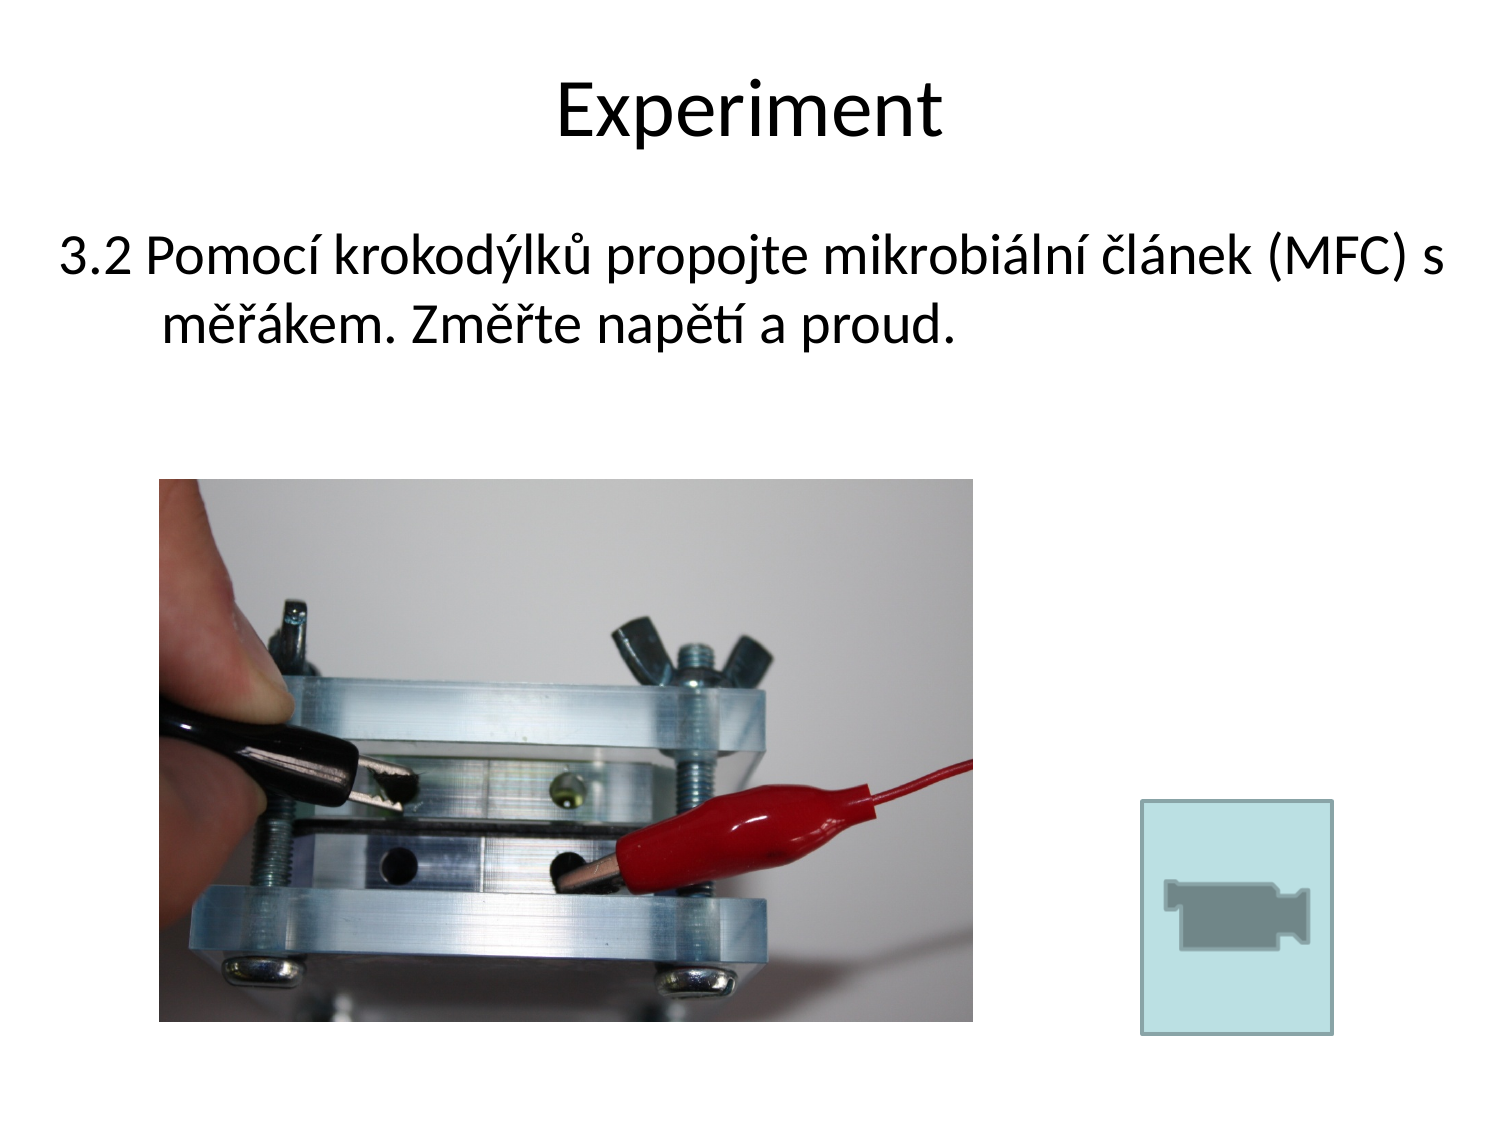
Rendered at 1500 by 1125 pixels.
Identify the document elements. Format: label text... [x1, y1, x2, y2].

picture [1139, 798, 1335, 1037]
text_box 3.2 Pomocí krokodýlků propojte mikrobiální článek (MFC) s měřákem. Změřte napětí a proud. [44, 208, 1492, 714]
picture [159, 479, 973, 1022]
title Experiment [75, 45, 1426, 161]
